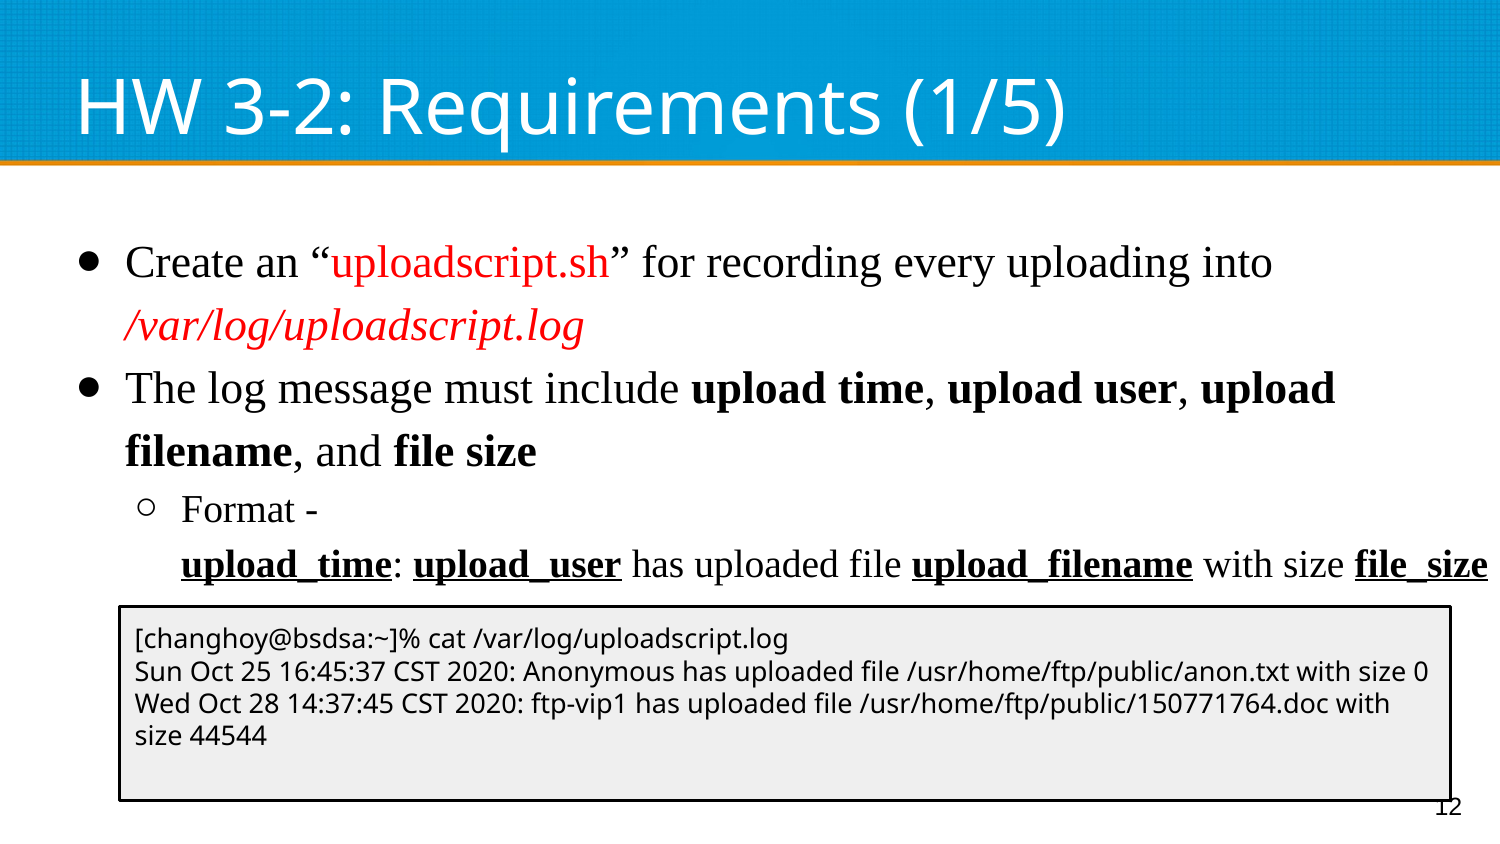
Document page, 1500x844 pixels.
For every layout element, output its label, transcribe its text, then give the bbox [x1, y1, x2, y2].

title HW 3-2: Requirements (1/5) [74, 33, 1500, 175]
picture [0, 160, 1500, 844]
slide_number <number> [1403, 779, 1494, 844]
list Create an “uploadscript.sh” for recording every uploading into /var/log/uploadscript.log The log message must include upload time, upload user, upload filename, and file size Format - upload_time: upload_user has uploaded file upload_filename with size file_size [70, 223, 1494, 780]
text_box [changhoy@bsdsa:~]% cat /var/log/uploadscript.log Sun Oct 25 16:45:37 CST 2020: Anonymous has uploaded file /usr/home/ftp/public/anon.txt with size 0 Wed Oct 28 14:37:45 CST 2020: ftp-vip1 has uploaded file /usr/home/ftp/public/150771764.doc with size 44544 [119, 606, 1451, 801]
